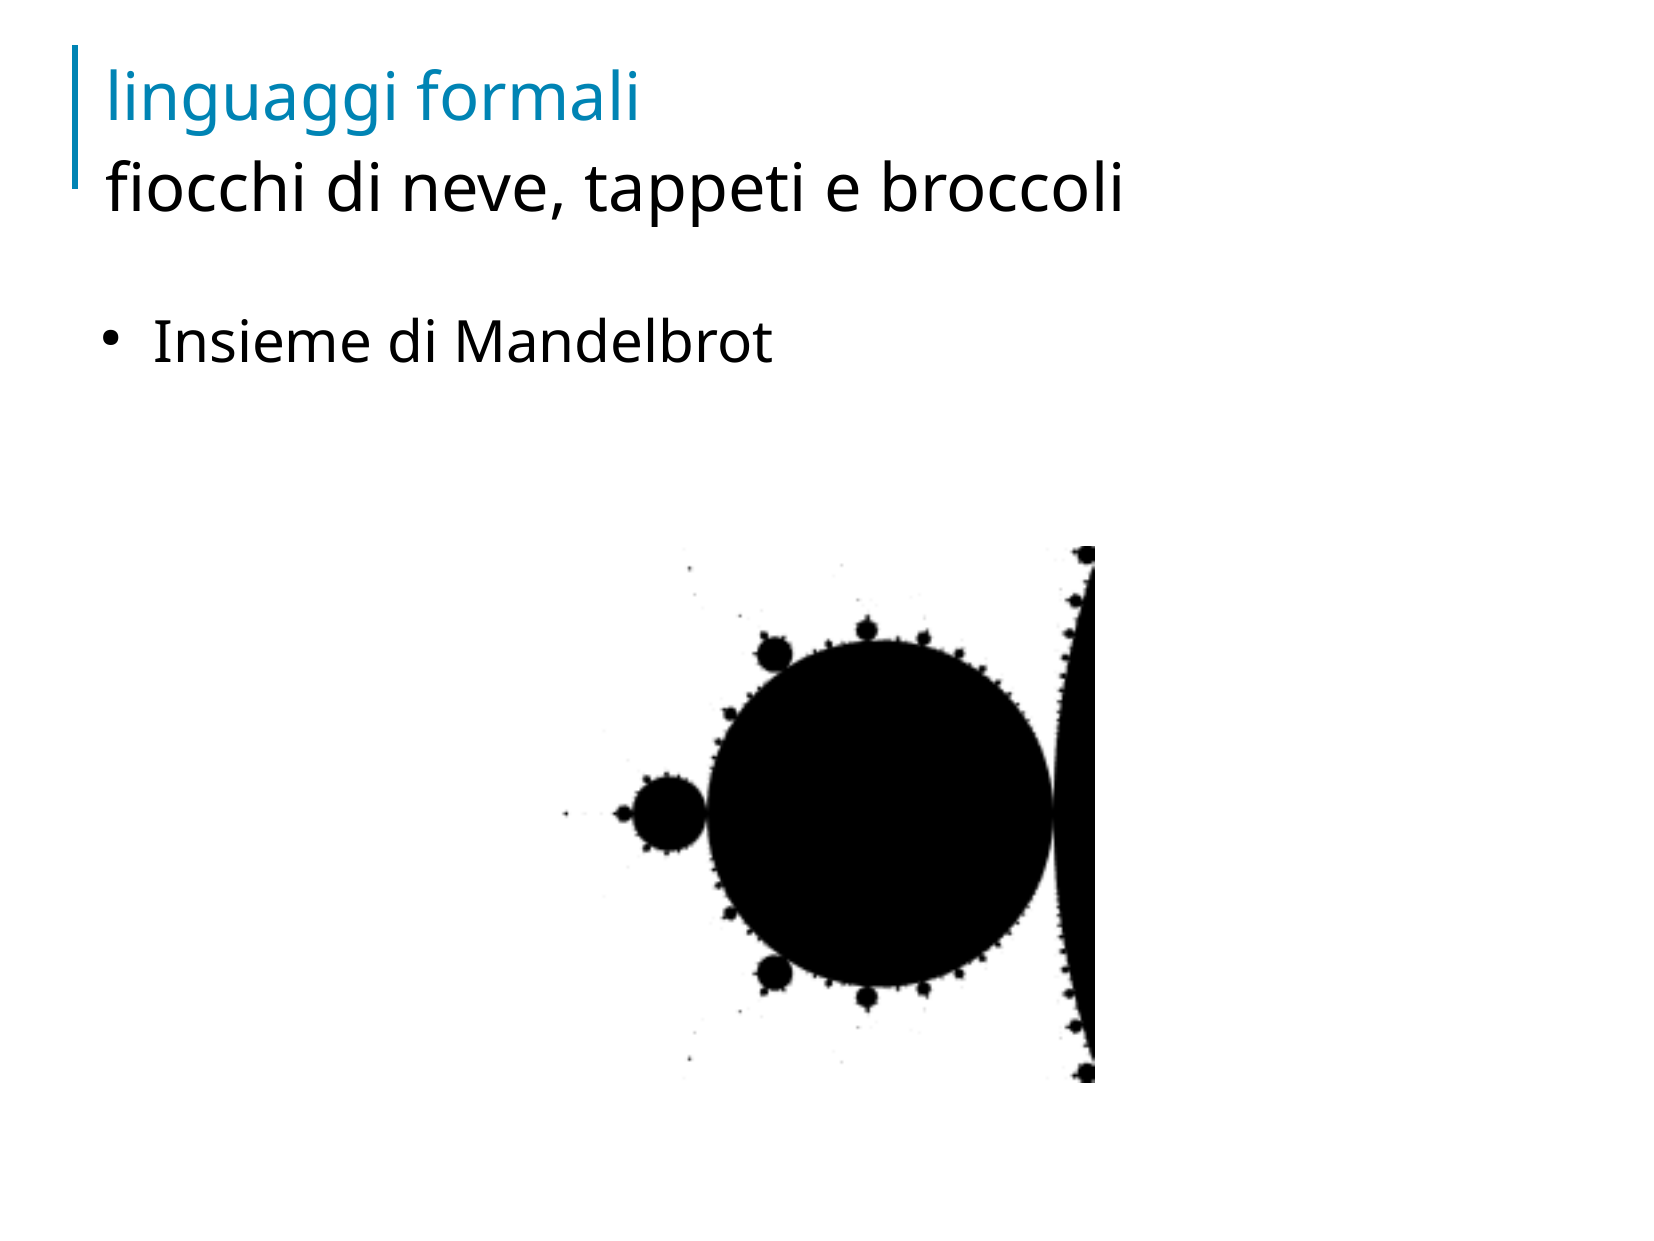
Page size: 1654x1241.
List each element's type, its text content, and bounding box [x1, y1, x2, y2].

list Insieme di Mandelbrot [82, 300, 1571, 1126]
picture [558, 546, 1095, 1083]
title linguaggi formali fiocchi di neve, tappeti e broccoli [105, 49, 1571, 200]
